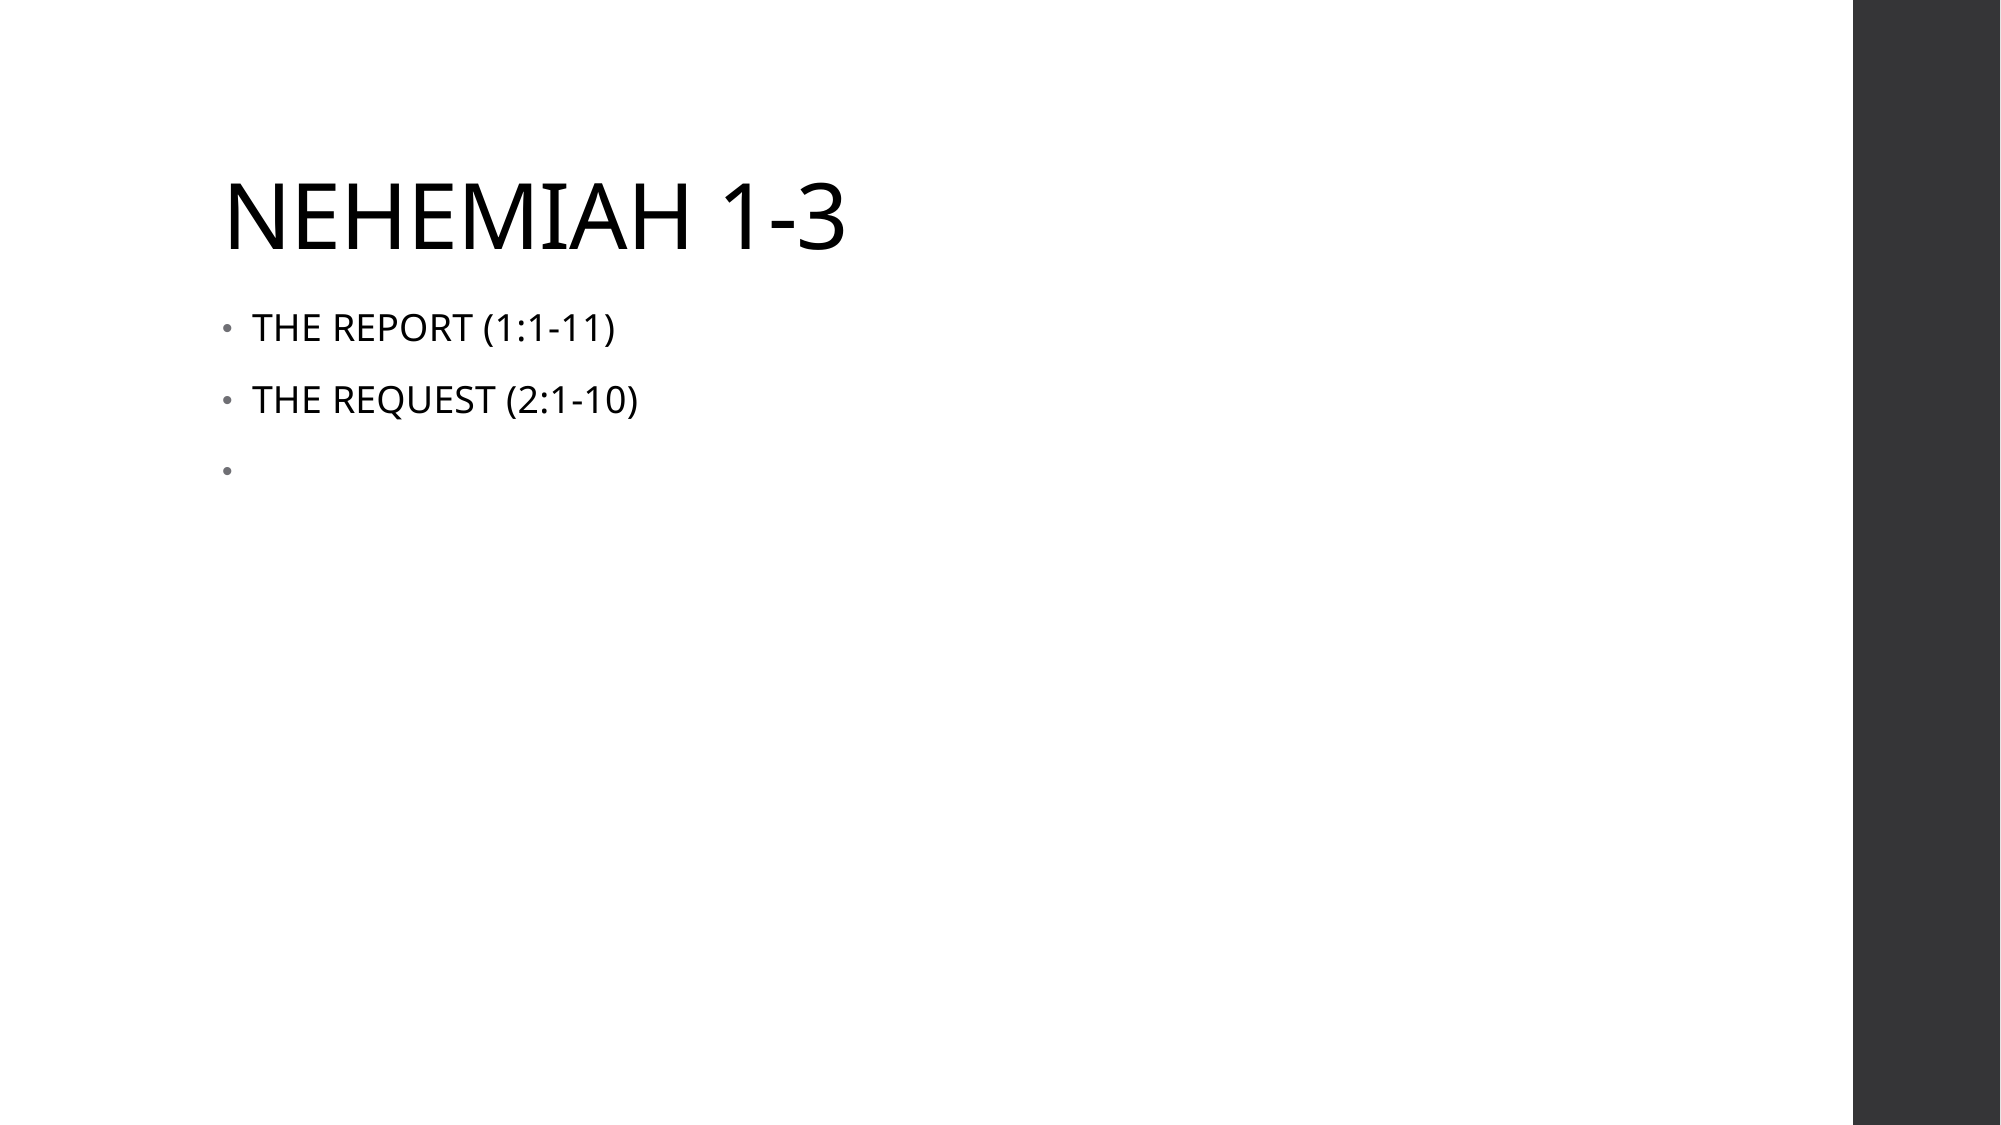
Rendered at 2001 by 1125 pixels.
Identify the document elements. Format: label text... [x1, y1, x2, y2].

title NEHEMIAH 1-3 [206, 60, 1797, 278]
list THE REPORT (1:1-11) THE REQUEST (2:1-10) [206, 299, 1617, 1014]
